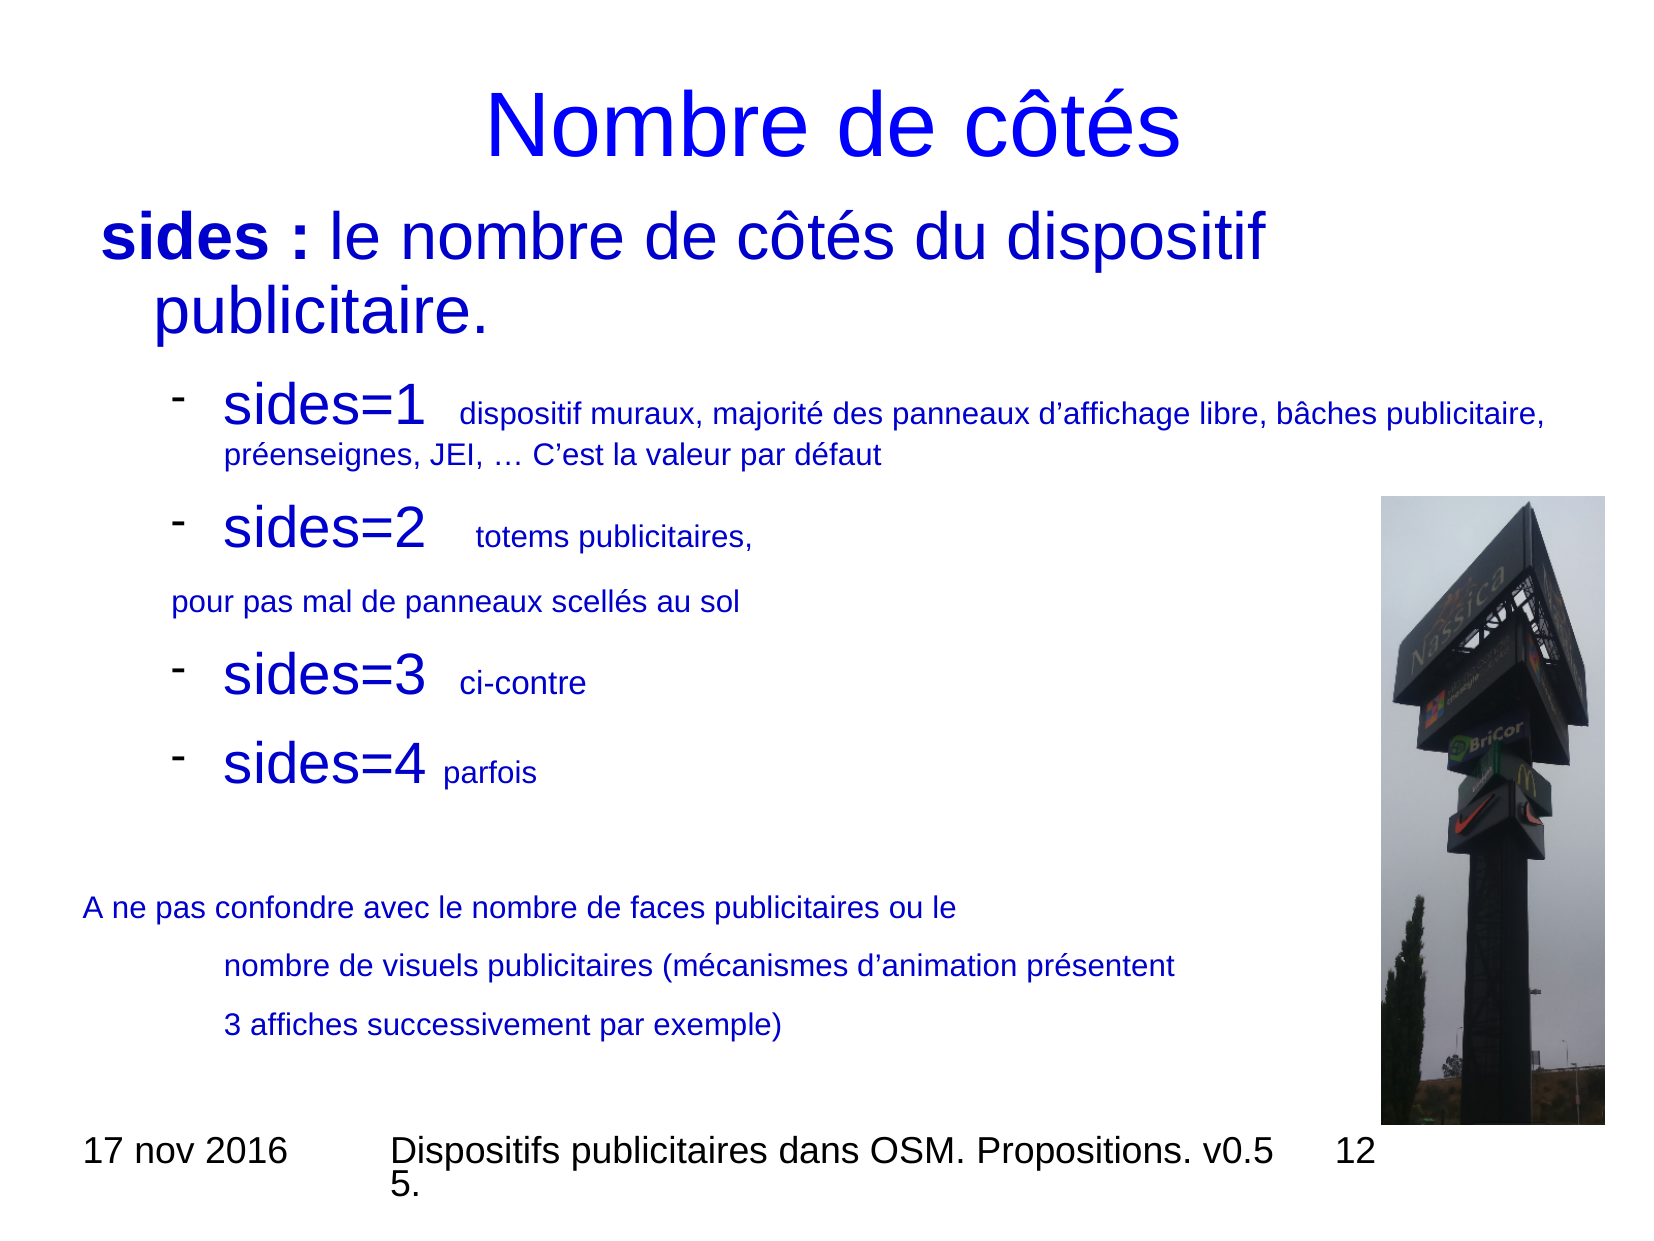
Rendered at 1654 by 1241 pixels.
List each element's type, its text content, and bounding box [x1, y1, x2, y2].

list sides : le nombre de côtés du dispositif publicitaire. sides=1 dispositif muraux, majorité des panneaux d’affichage libre, bâches publicitaire, préenseignes, JEI, … C’est la valeur par défaut sides=2 totems publicitaires, pour pas mal de panneaux scellés au sol sides=3 ci-contre sides=4 parfois A ne pas confondre avec le nombre de faces publicitaires ou le nombre de visuels publicitaires (mécanismes d’animation présentent 3 affiches successivement par exemple) [82, 195, 1571, 1096]
title Nombre de côtés [90, 19, 1579, 225]
picture [1381, 496, 1605, 1126]
